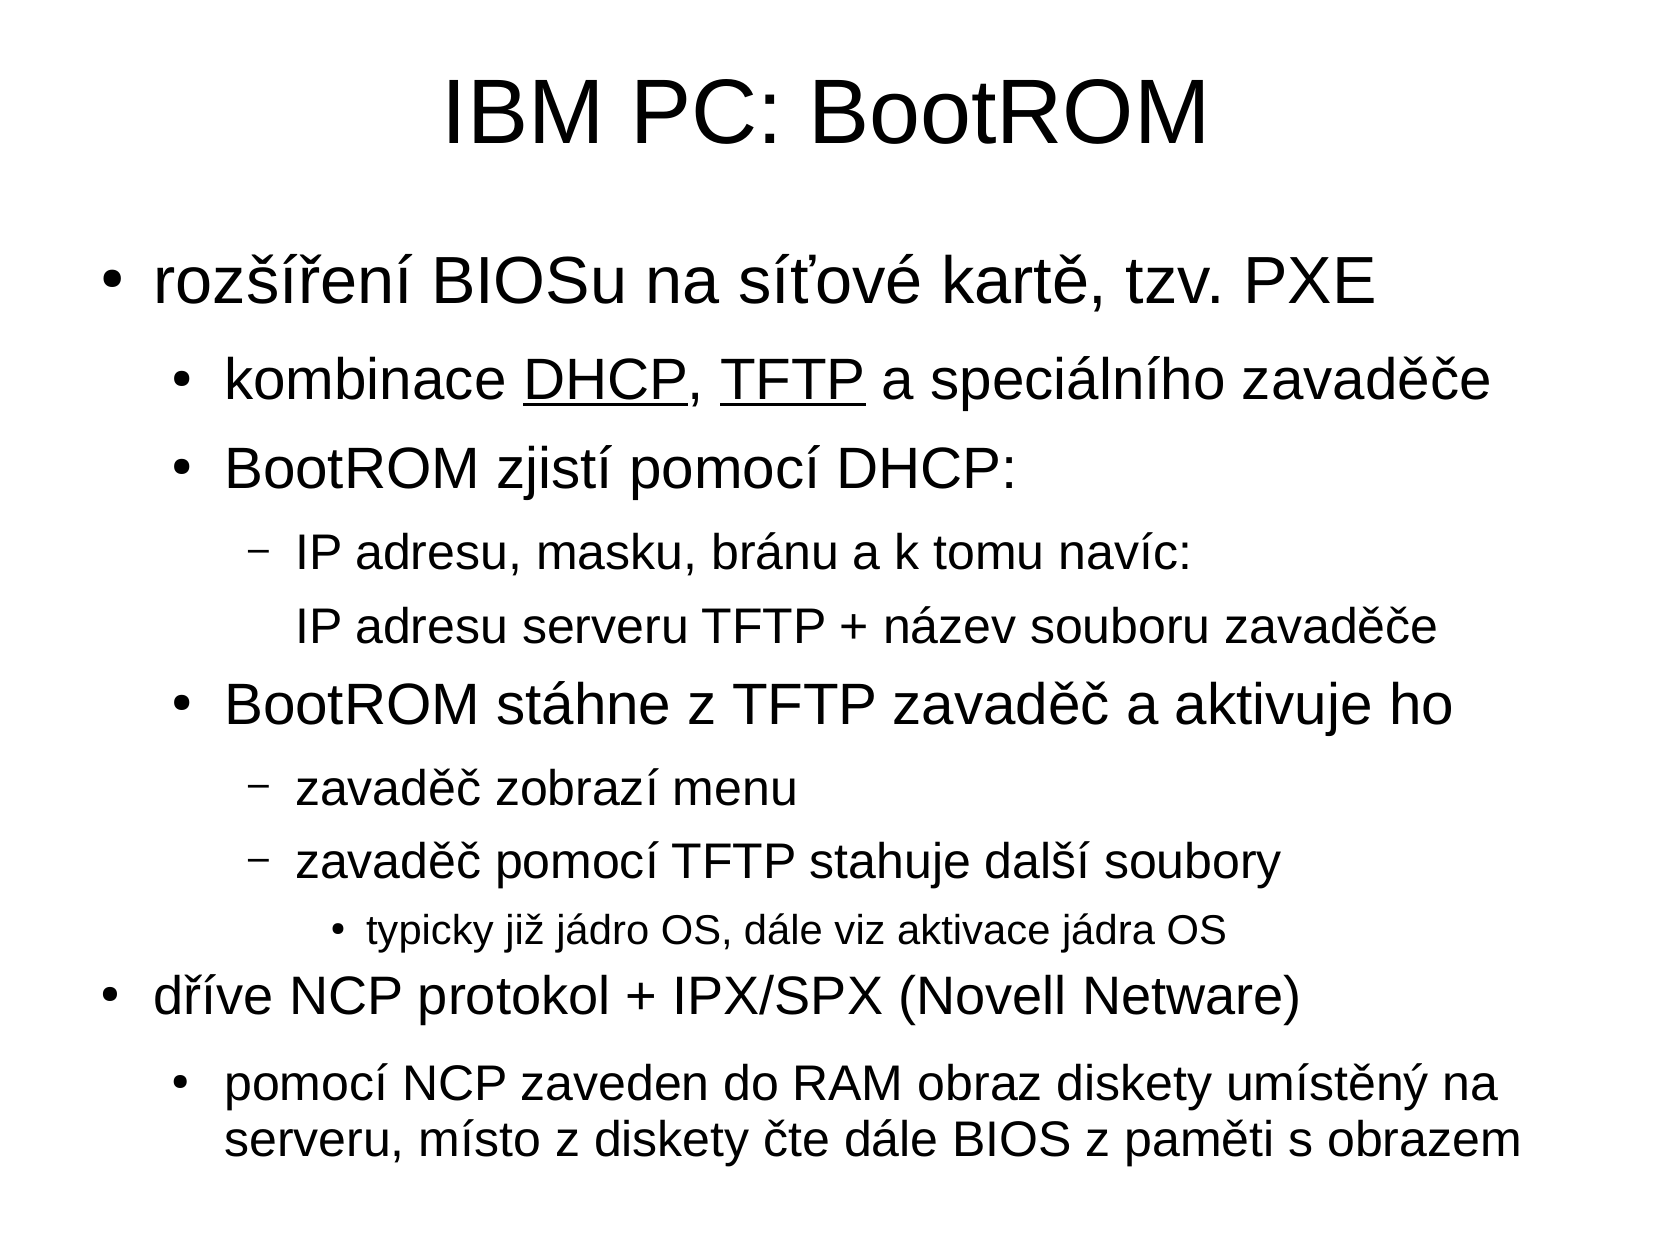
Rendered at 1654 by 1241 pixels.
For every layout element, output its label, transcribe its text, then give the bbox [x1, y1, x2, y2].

title IBM PC: BootROM [82, 15, 1571, 208]
list rozšíření BIOSu na síťové kartě, tzv. PXE kombinace DHCP, TFTP a speciálního zavaděče BootROM zjistí pomocí DHCP: IP adresu, masku, bránu a k tomu navíc: IP adresu serveru TFTP + název souboru zavaděče BootROM stáhne z TFTP zavaděč a aktivuje ho zavaděč zobrazí menu zavaděč pomocí TFTP stahuje další soubory typicky již jádro OS, dále viz aktivace jádra OS dříve NCP protokol + IPX/SPX (Novell Netware) pomocí NCP zaveden do RAM obraz diskety umístěný na serveru, místo z diskety čte dále BIOS z paměti s obrazem [82, 242, 1571, 1167]
